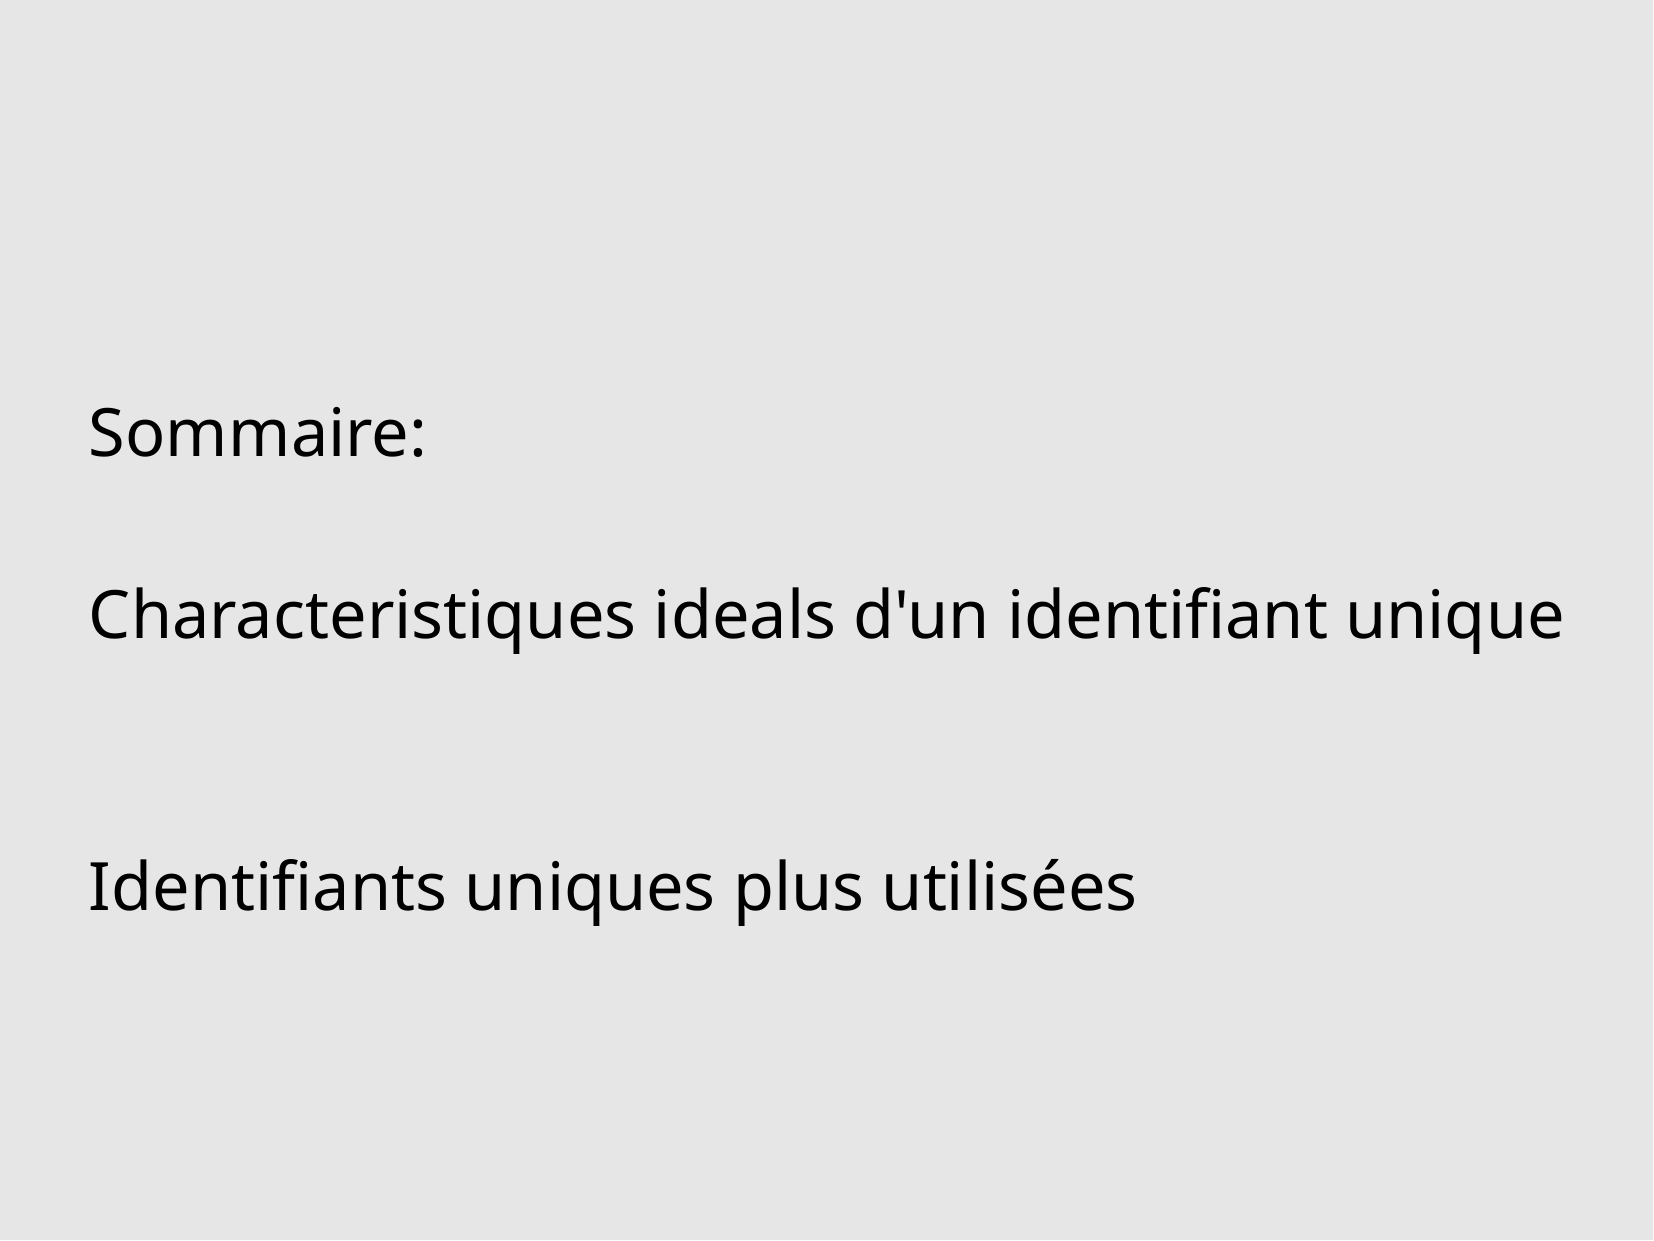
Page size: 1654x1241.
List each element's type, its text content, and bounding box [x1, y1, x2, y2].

text_box Sommaire: Characteristiques ideals d'un identifiant unique Identifiants uniques plus utilisées [74, 377, 1583, 934]
